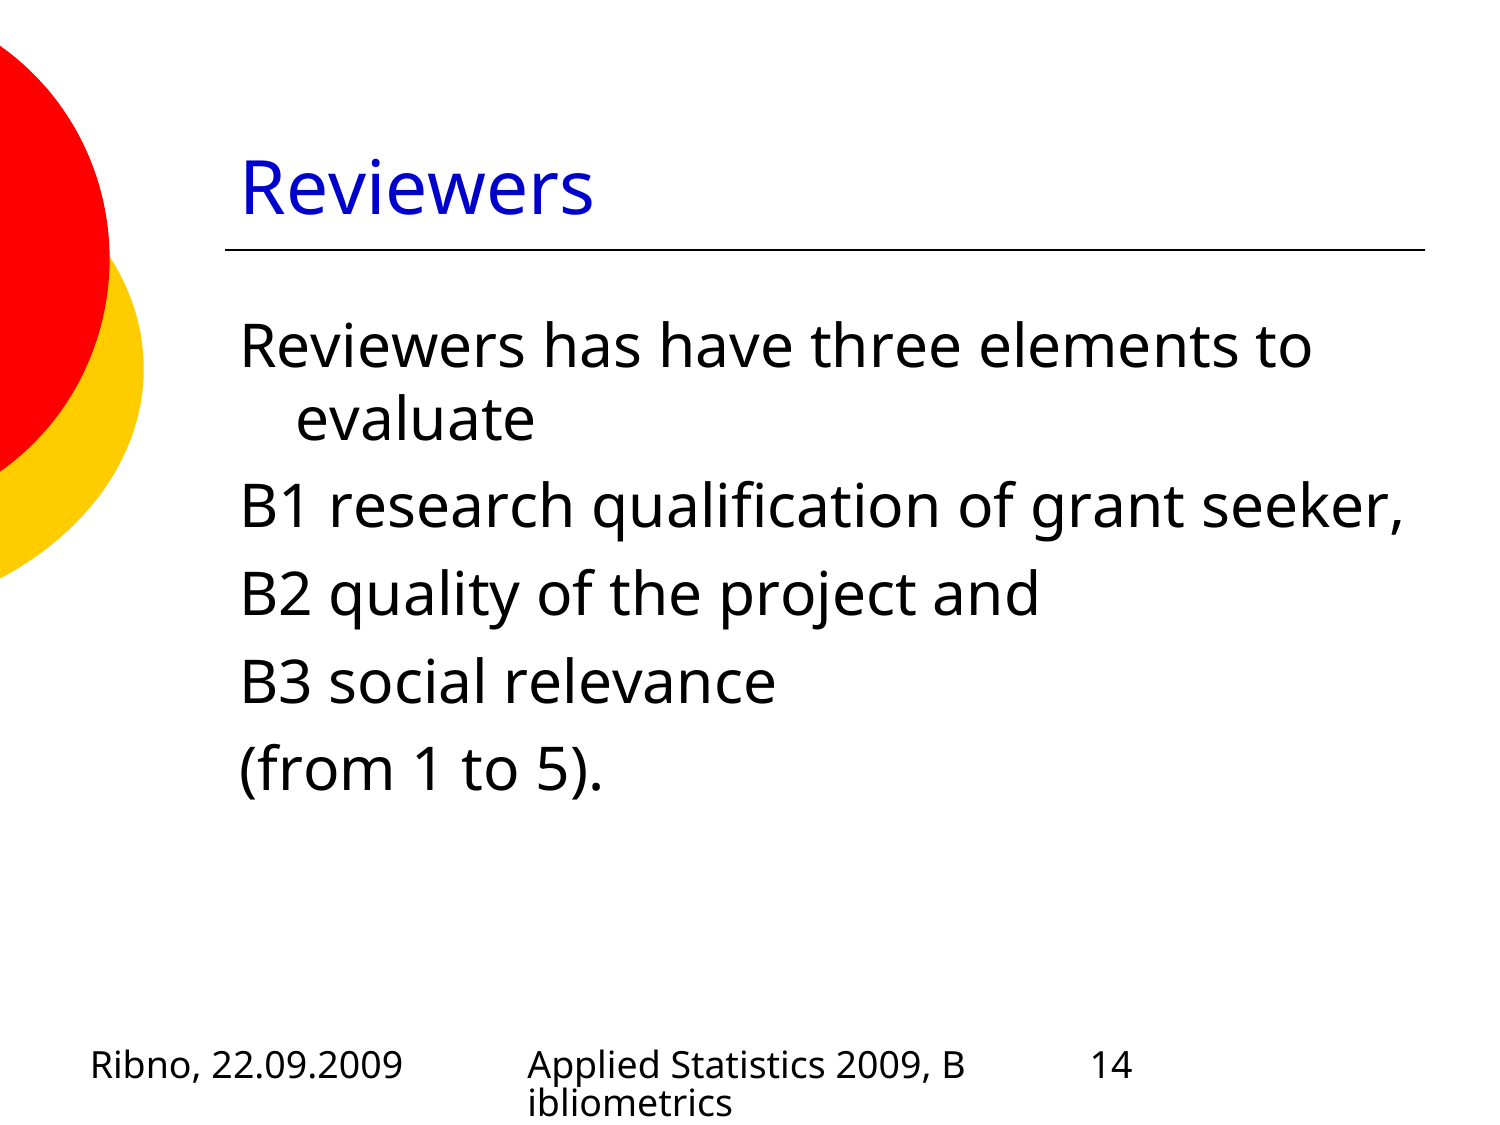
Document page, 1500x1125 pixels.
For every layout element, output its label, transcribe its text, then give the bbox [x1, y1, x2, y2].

title Reviewers [224, 49, 1425, 237]
list Reviewers has have three elements to evaluate B1 research qualification of grant seeker, B2 quality of the project and B3 social relevance (from 1 to 5). [224, 299, 1425, 975]
